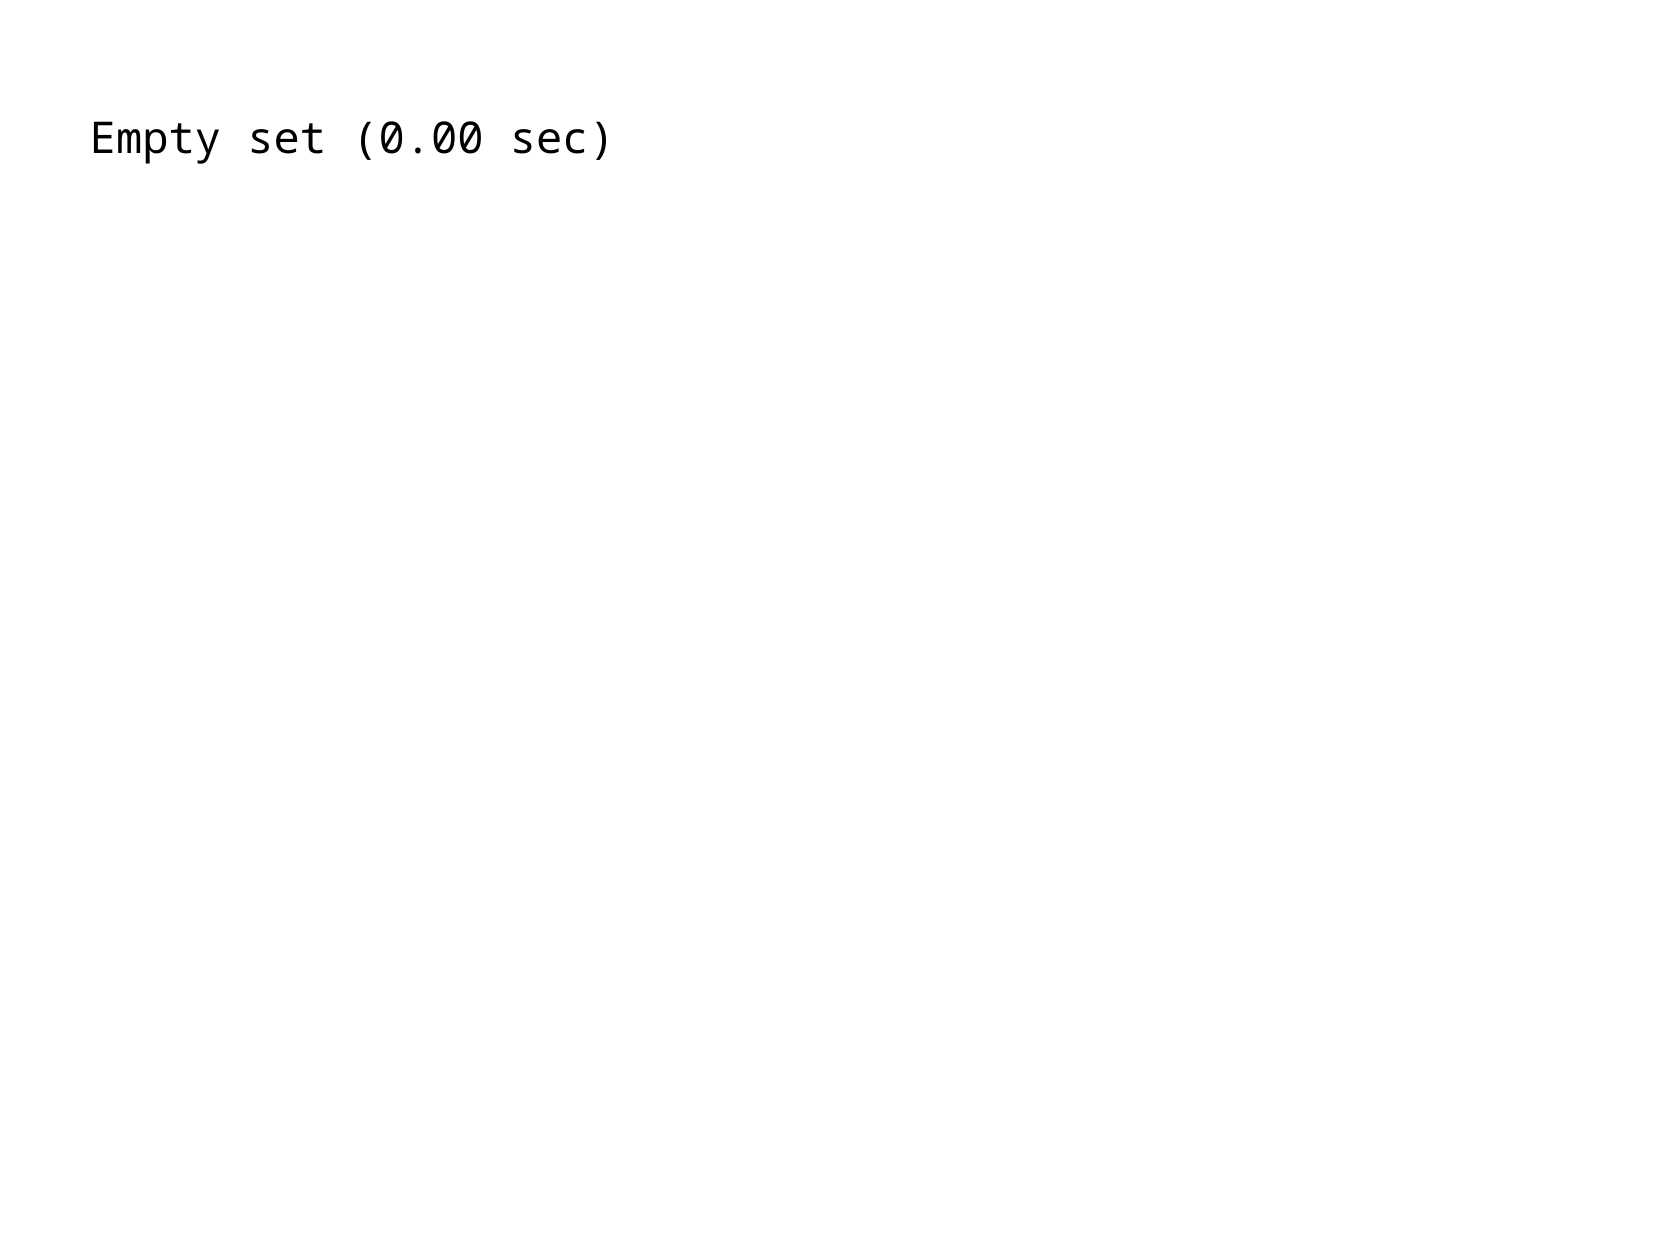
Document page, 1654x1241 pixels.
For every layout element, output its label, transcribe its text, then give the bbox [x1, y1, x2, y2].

text_box Empty set (0.00 sec) [75, 99, 1576, 210]
